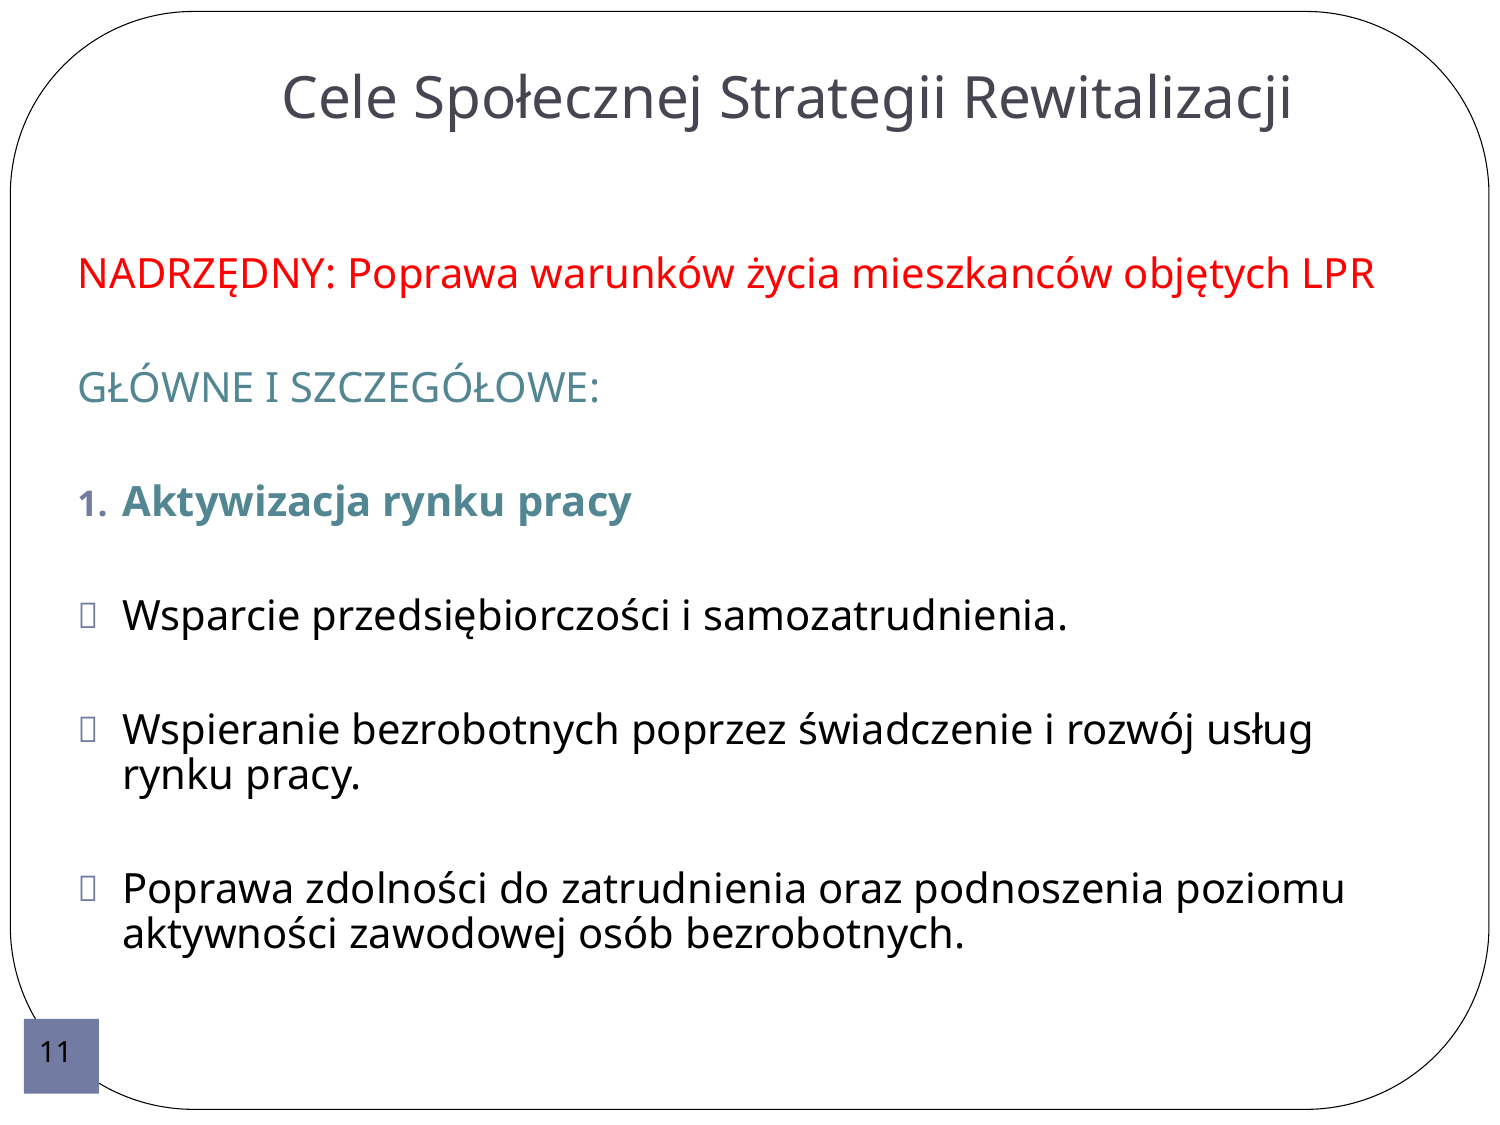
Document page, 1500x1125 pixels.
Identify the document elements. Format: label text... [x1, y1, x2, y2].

title Cele Społecznej Strategii Rewitalizacji [150, 45, 1425, 256]
slide_number <numer> [23, 1018, 99, 1094]
list NADRZĘDNY: Poprawa warunków życia mieszkanców objętych LPR GŁÓWNE I SZCZEGÓŁOWE: Aktywizacja rynku pracy Wsparcie przedsiębiorczości i samozatrudnienia. Wspieranie bezrobotnych poprzez świadczenie i rozwój usług rynku pracy. Poprawa zdolności do zatrudnienia oraz podnoszenia poziomu aktywności zawodowej osób bezrobotnych. [62, 237, 1413, 1005]
